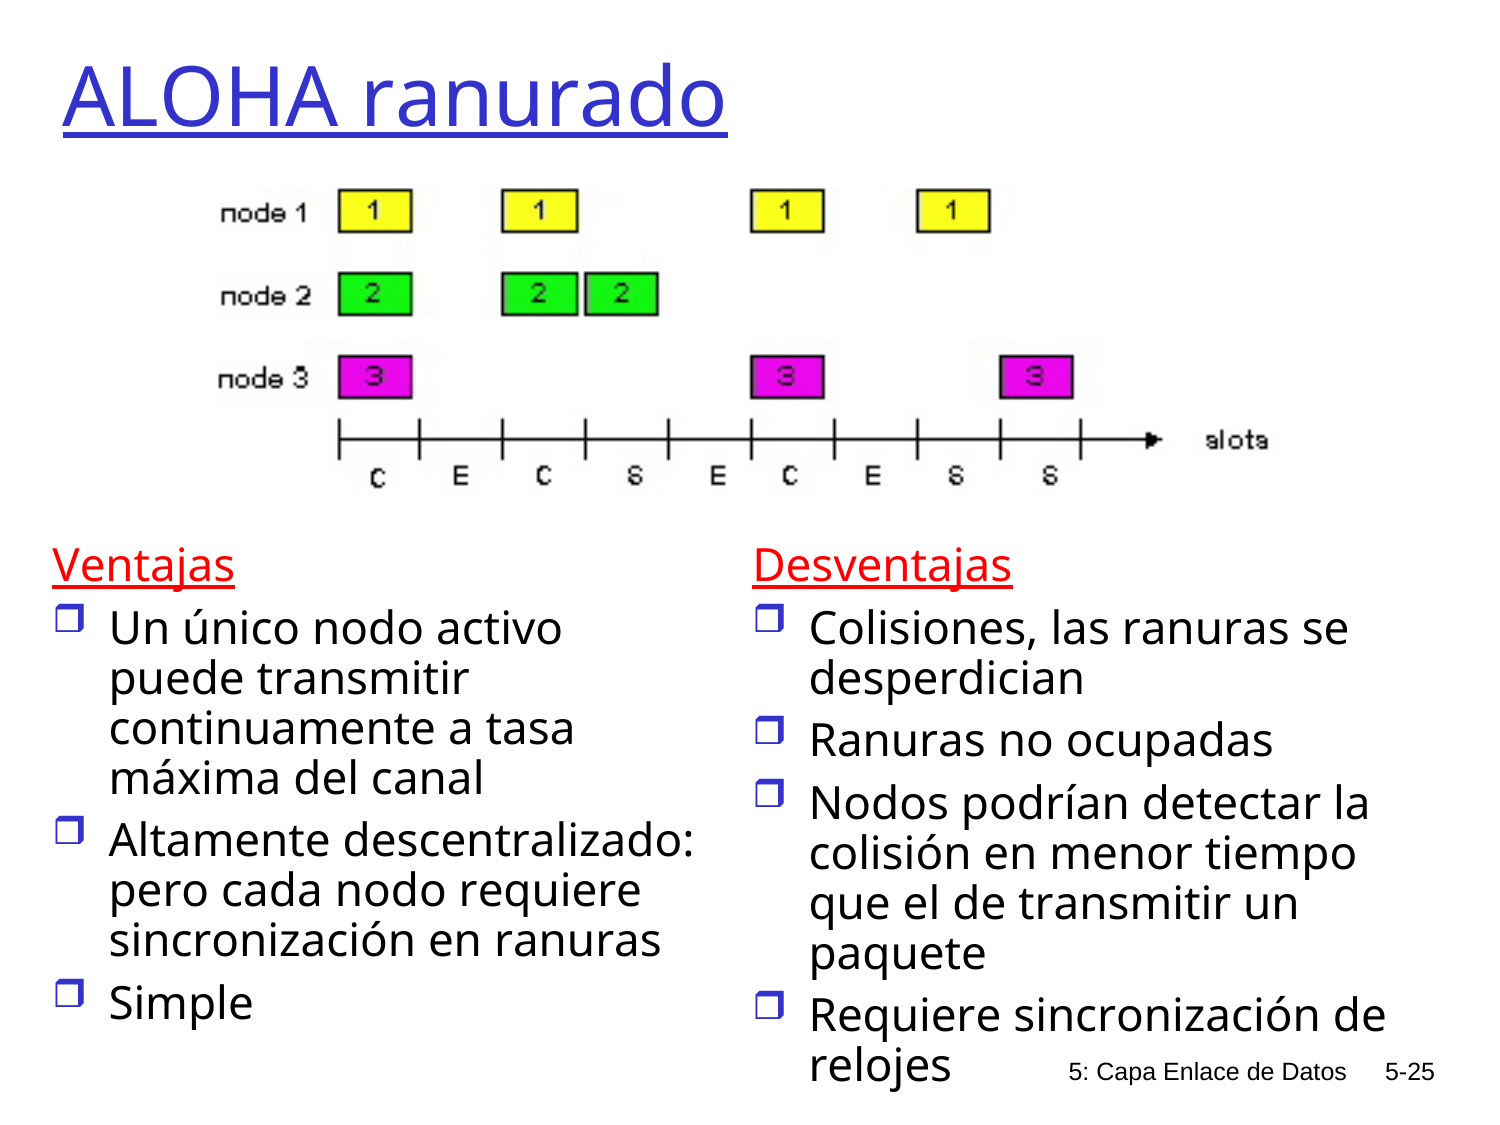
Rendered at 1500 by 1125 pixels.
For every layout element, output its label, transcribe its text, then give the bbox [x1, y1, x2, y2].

title ALOHA ranurado [47, 0, 1323, 188]
list Desventajas Colisiones, las ranuras se desperdician Ranuras no ocupadas Nodos podrían detectar la colisión en menor tiempo que el de transmitir un paquete Requiere sincronización de relojes [737, 534, 1426, 1060]
picture [87, 187, 1415, 509]
list Ventajas Un único nodo activo puede transmitir continuamente a tasa máxima del canal Altamente descentralizado: pero cada nodo requiere sincronización en ranuras Simple [37, 534, 713, 1060]
